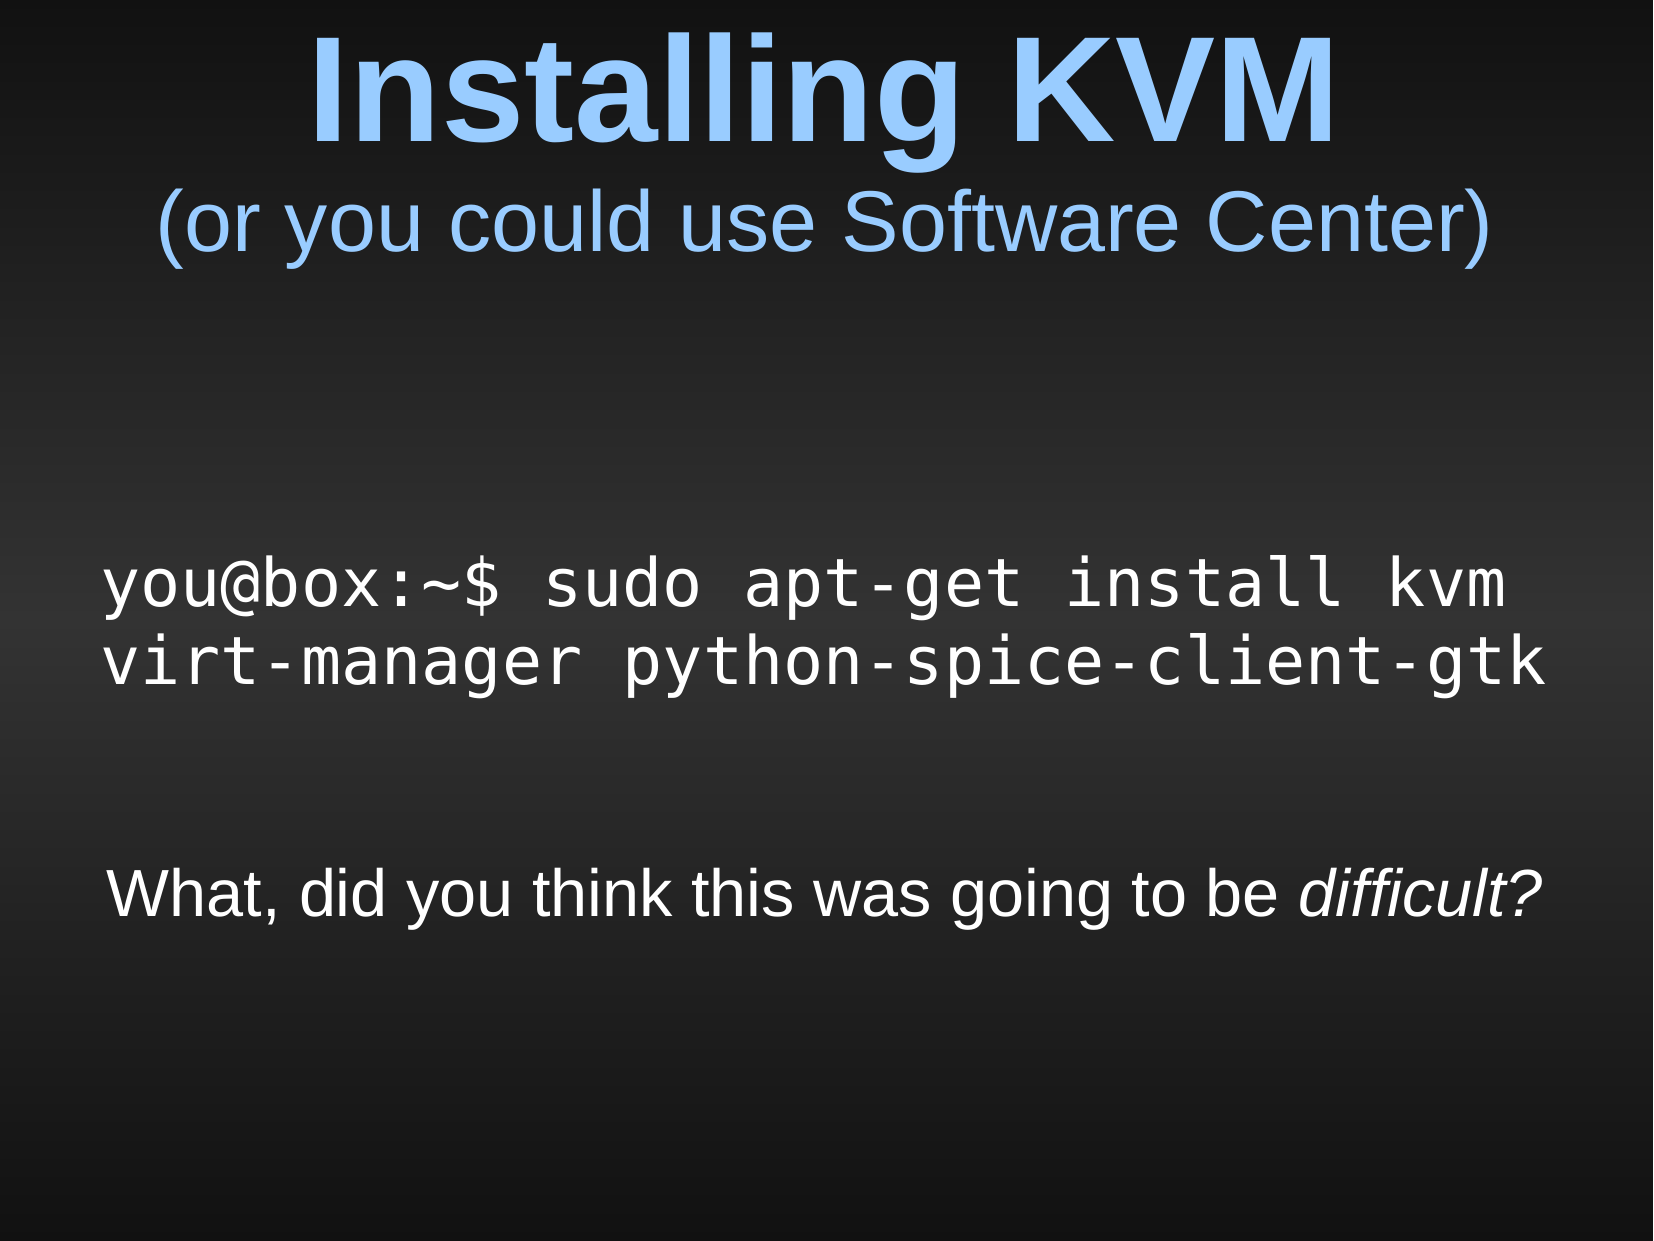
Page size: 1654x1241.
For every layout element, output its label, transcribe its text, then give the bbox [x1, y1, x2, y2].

title Installing KVM (or you could use Software Center) [0, 5, 1651, 271]
title you@box:~$ sudo apt-get install kvm virt-manager python-spice-client-gtk What, did you think this was going to be difficult? [45, 275, 1606, 1201]
